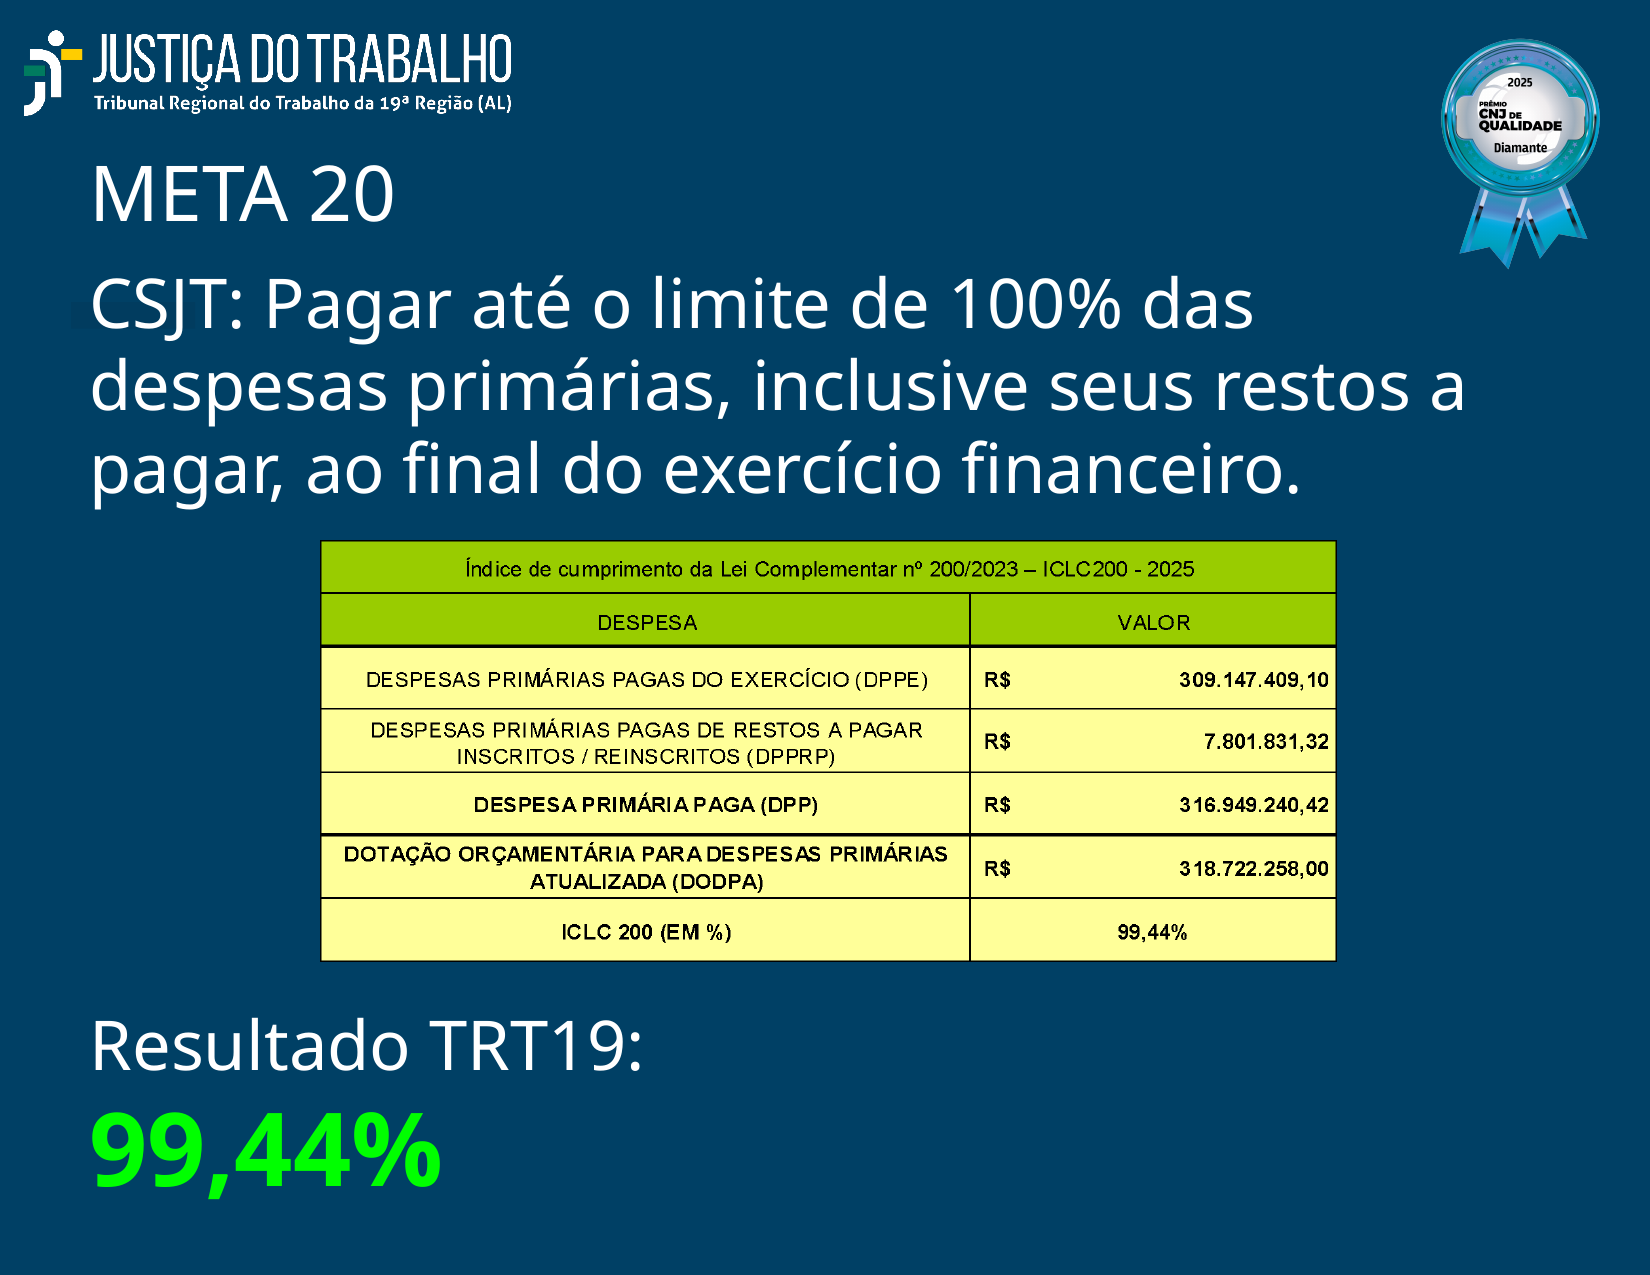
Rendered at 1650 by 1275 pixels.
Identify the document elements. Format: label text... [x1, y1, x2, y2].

title META 20 CSJT: Pagar até o limite de 100% das despesas primárias, inclusive seus restos a pagar, ao final do exercício financeiro. Resultado TRT19: 99,44% [71, 263, 1581, 1225]
picture [320, 540, 1337, 962]
picture [1440, 37, 1601, 271]
picture [24, 30, 511, 116]
